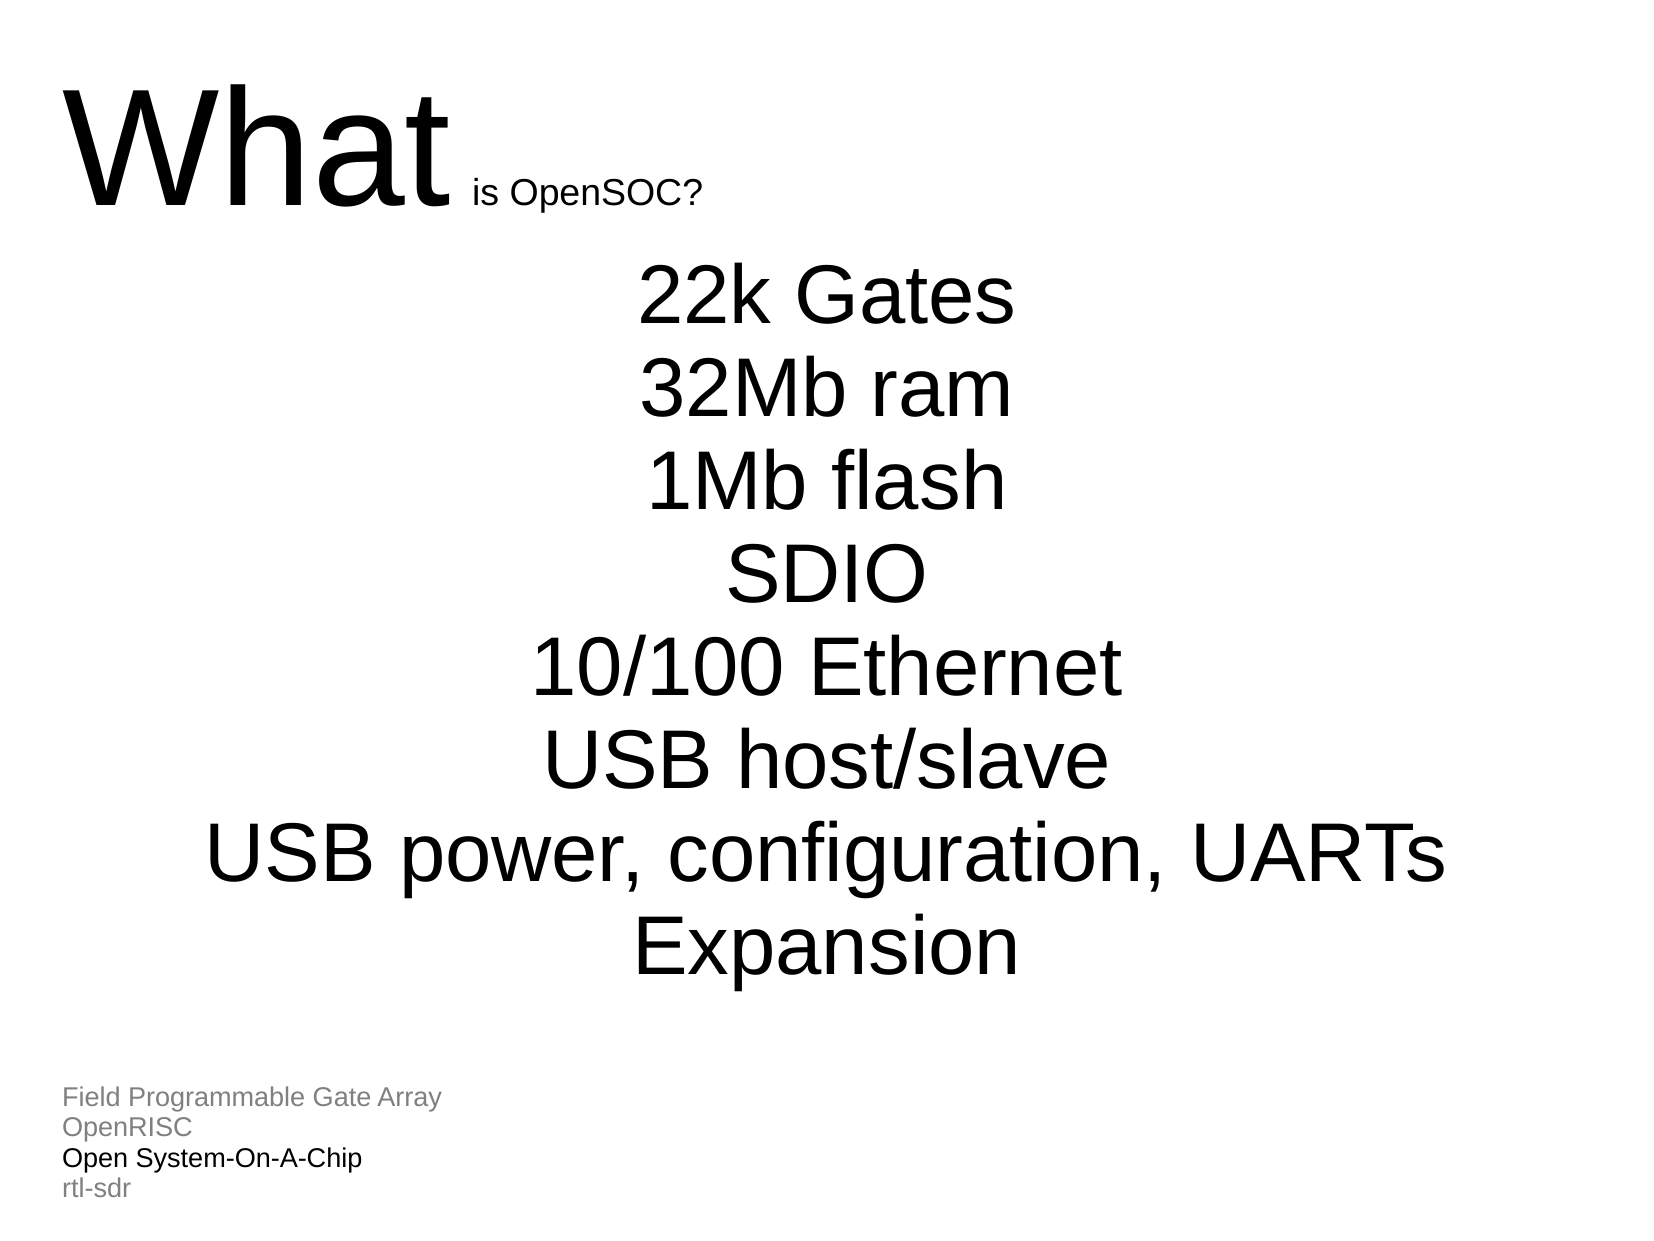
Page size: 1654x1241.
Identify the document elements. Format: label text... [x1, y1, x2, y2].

text_box 22k Gates 32Mb ram 1Mb flash SDIO 10/100 Ethernet USB host/slave USB power, configuration, UARTs Expansion [190, 240, 1464, 1000]
text_box What is OpenSOC? [47, 47, 719, 249]
text_box Field Programmable Gate Array OpenRISC Open System-On-A-Chip rtl-sdr [47, 1074, 457, 1211]
